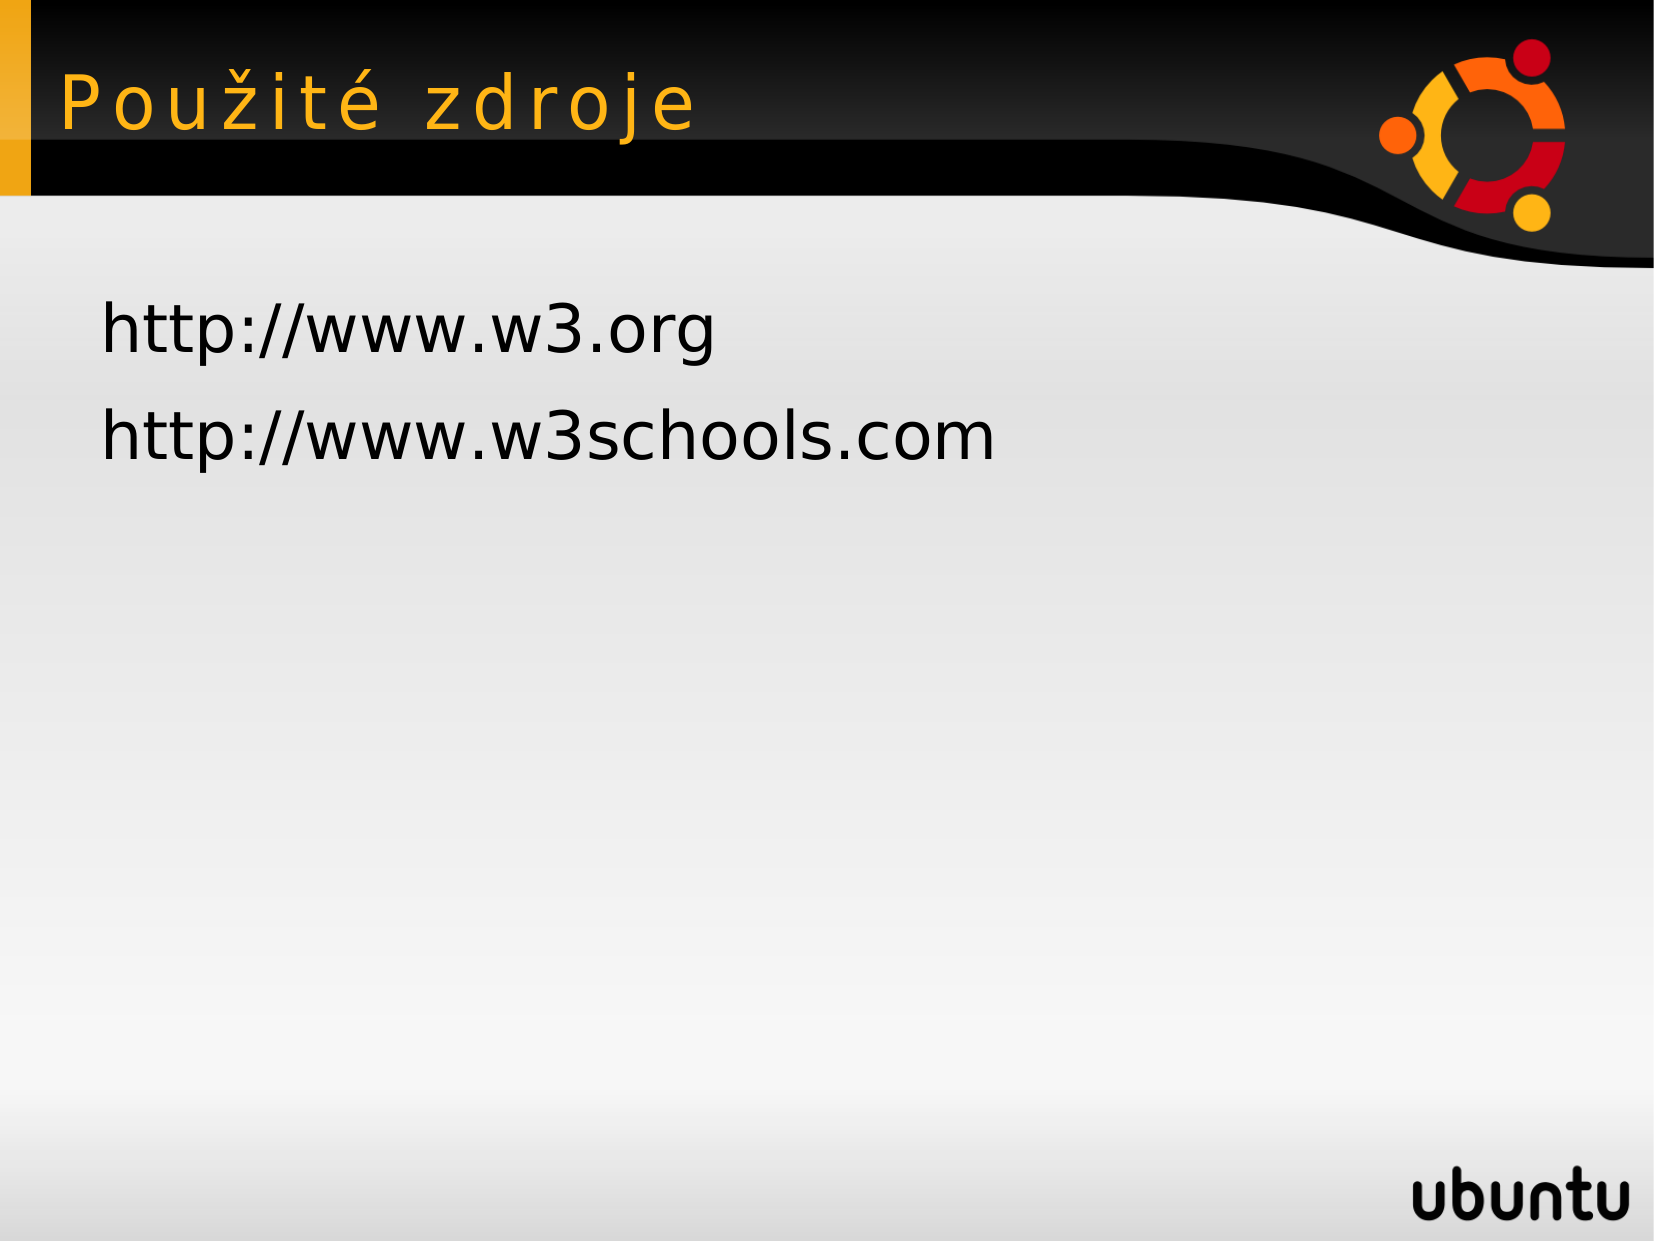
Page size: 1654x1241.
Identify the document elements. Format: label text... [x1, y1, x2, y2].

title Použité zdroje [59, 29, 1270, 178]
list http://www.w3.org http://www.w3schools.com [82, 290, 1571, 1109]
picture [0, 0, 1654, 1241]
